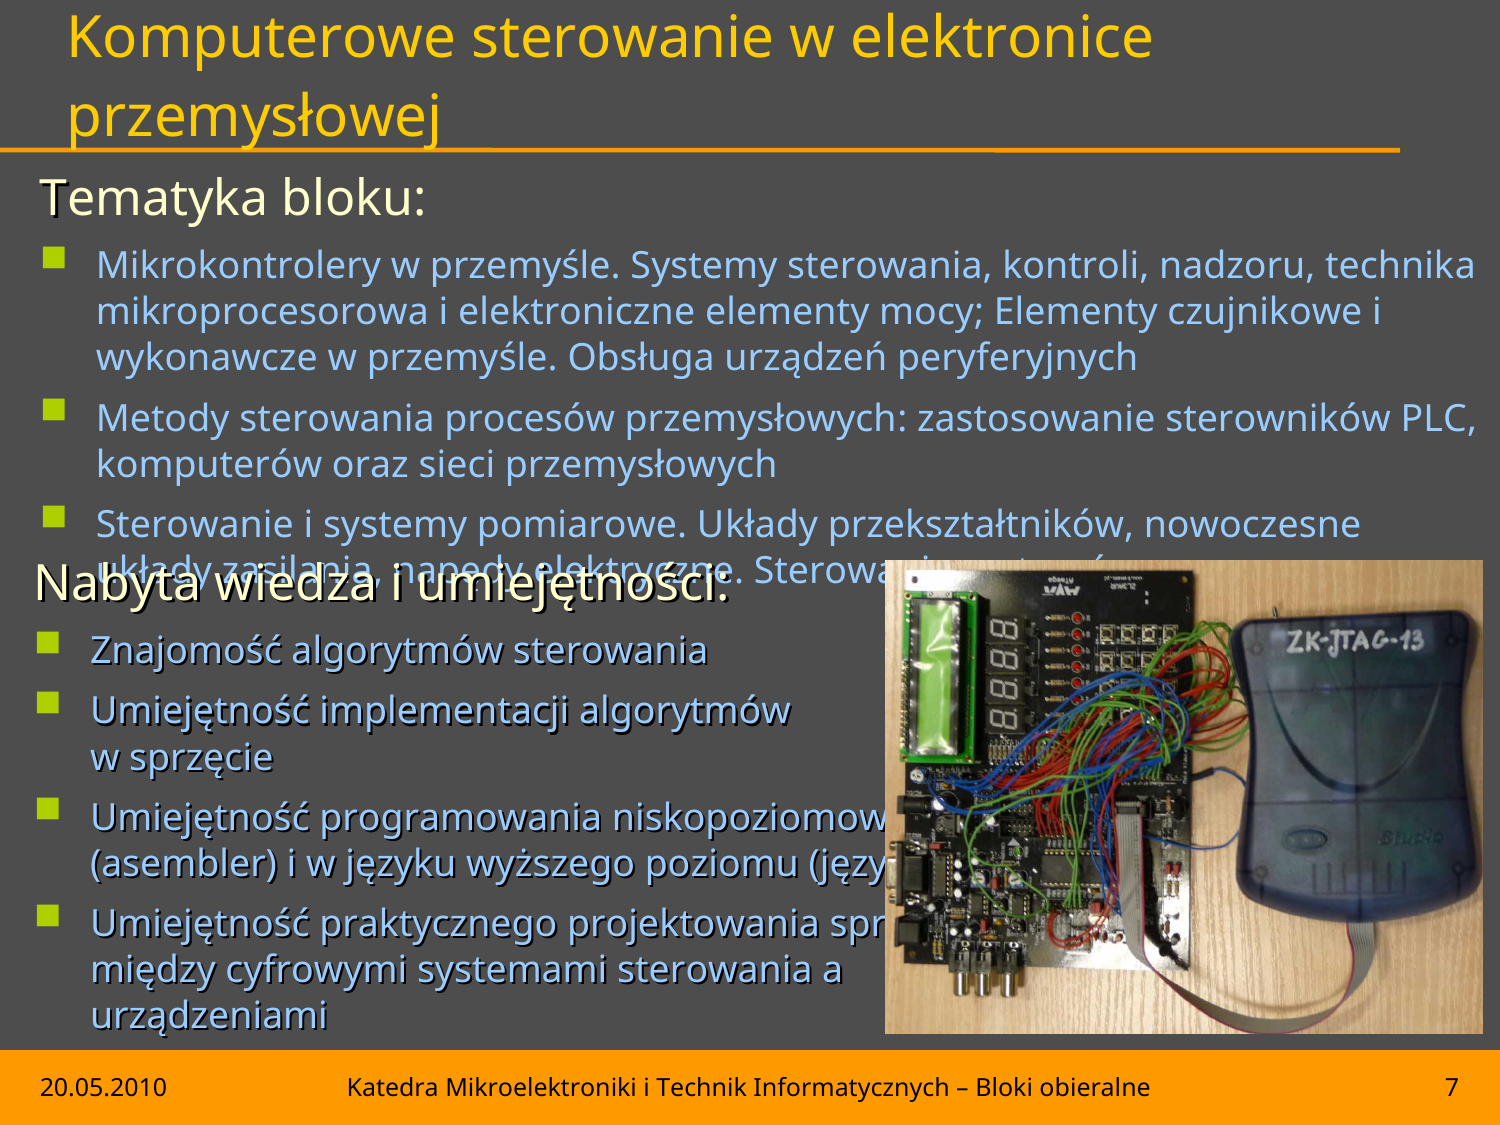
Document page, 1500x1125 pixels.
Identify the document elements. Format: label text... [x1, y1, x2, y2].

picture [885, 560, 1483, 1034]
title Komputerowe sterowanie w elektronice przemysłowej [52, 0, 1469, 153]
list Nabyta wiedza i umiejętności: Znajomość algorytmów sterowania Umiejętność implementacji algorytmów w sprzęcie Umiejętność programowania niskopoziomowego (asembler) i w języku wyższego poziomu (język C) Umiejętność praktycznego projektowania sprzęgu między cyfrowymi systemami sterowania a urządzeniami [19, 543, 999, 1044]
list Tematyka bloku: Mikrokontrolery w przemyśle. Systemy sterowania, kontroli, nadzoru, technika mikroprocesorowa i elektroniczne elementy mocy; Elementy czujnikowe i wykonawcze w przemyśle. Obsługa urządzeń peryferyjnych Metody sterowania procesów przemysłowych: zastosowanie sterowników PLC, komputerów oraz sieci przemysłowych Sterowanie i systemy pomiarowe. Układy przekształtników, nowoczesne układy zasilania, napędy elektryczne. Sterowanie systemów mocy [24, 158, 1500, 618]
